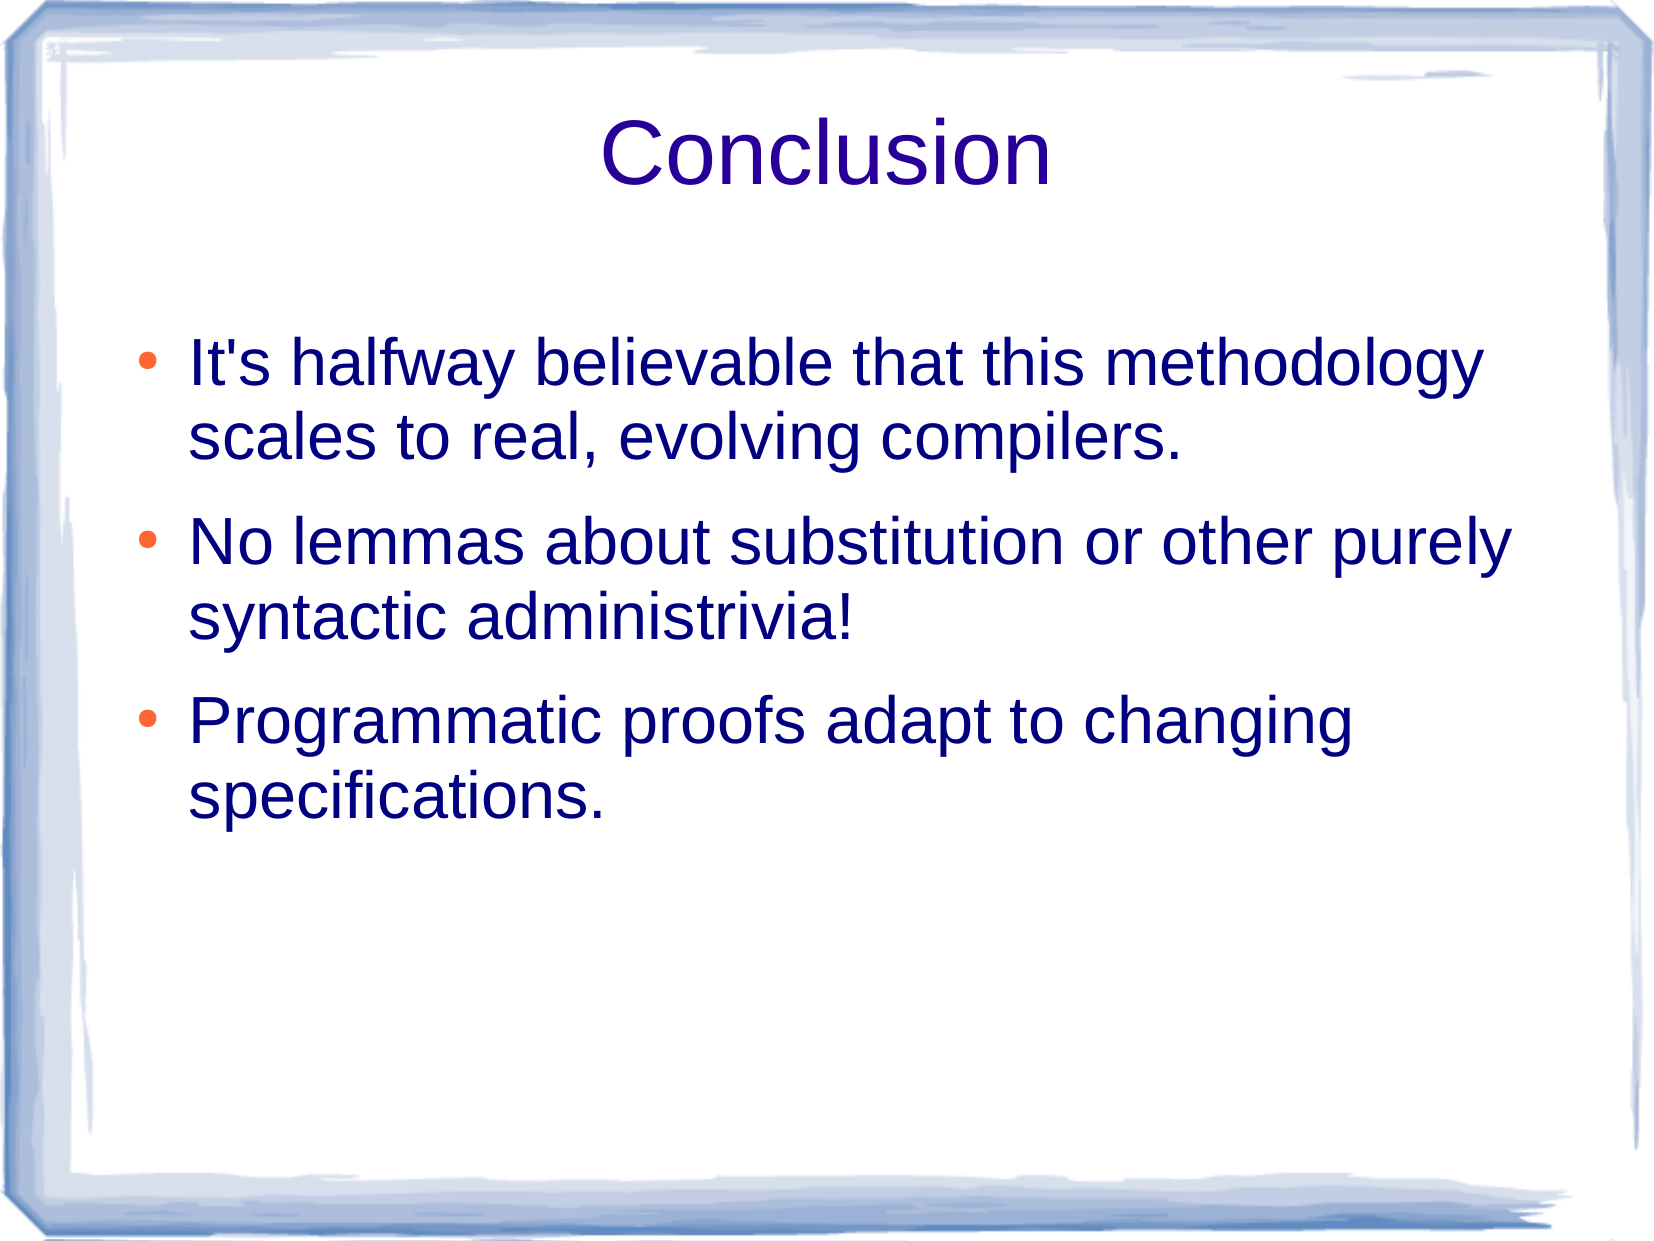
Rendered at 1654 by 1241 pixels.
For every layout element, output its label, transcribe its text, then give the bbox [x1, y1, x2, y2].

title Conclusion [82, 56, 1571, 250]
picture [0, 0, 1654, 1241]
list It's halfway believable that this methodology scales to real, evolving compilers. No lemmas about substitution or other purely syntactic administrivia! Programmatic proofs adapt to changing specifications. [118, 324, 1571, 1129]
